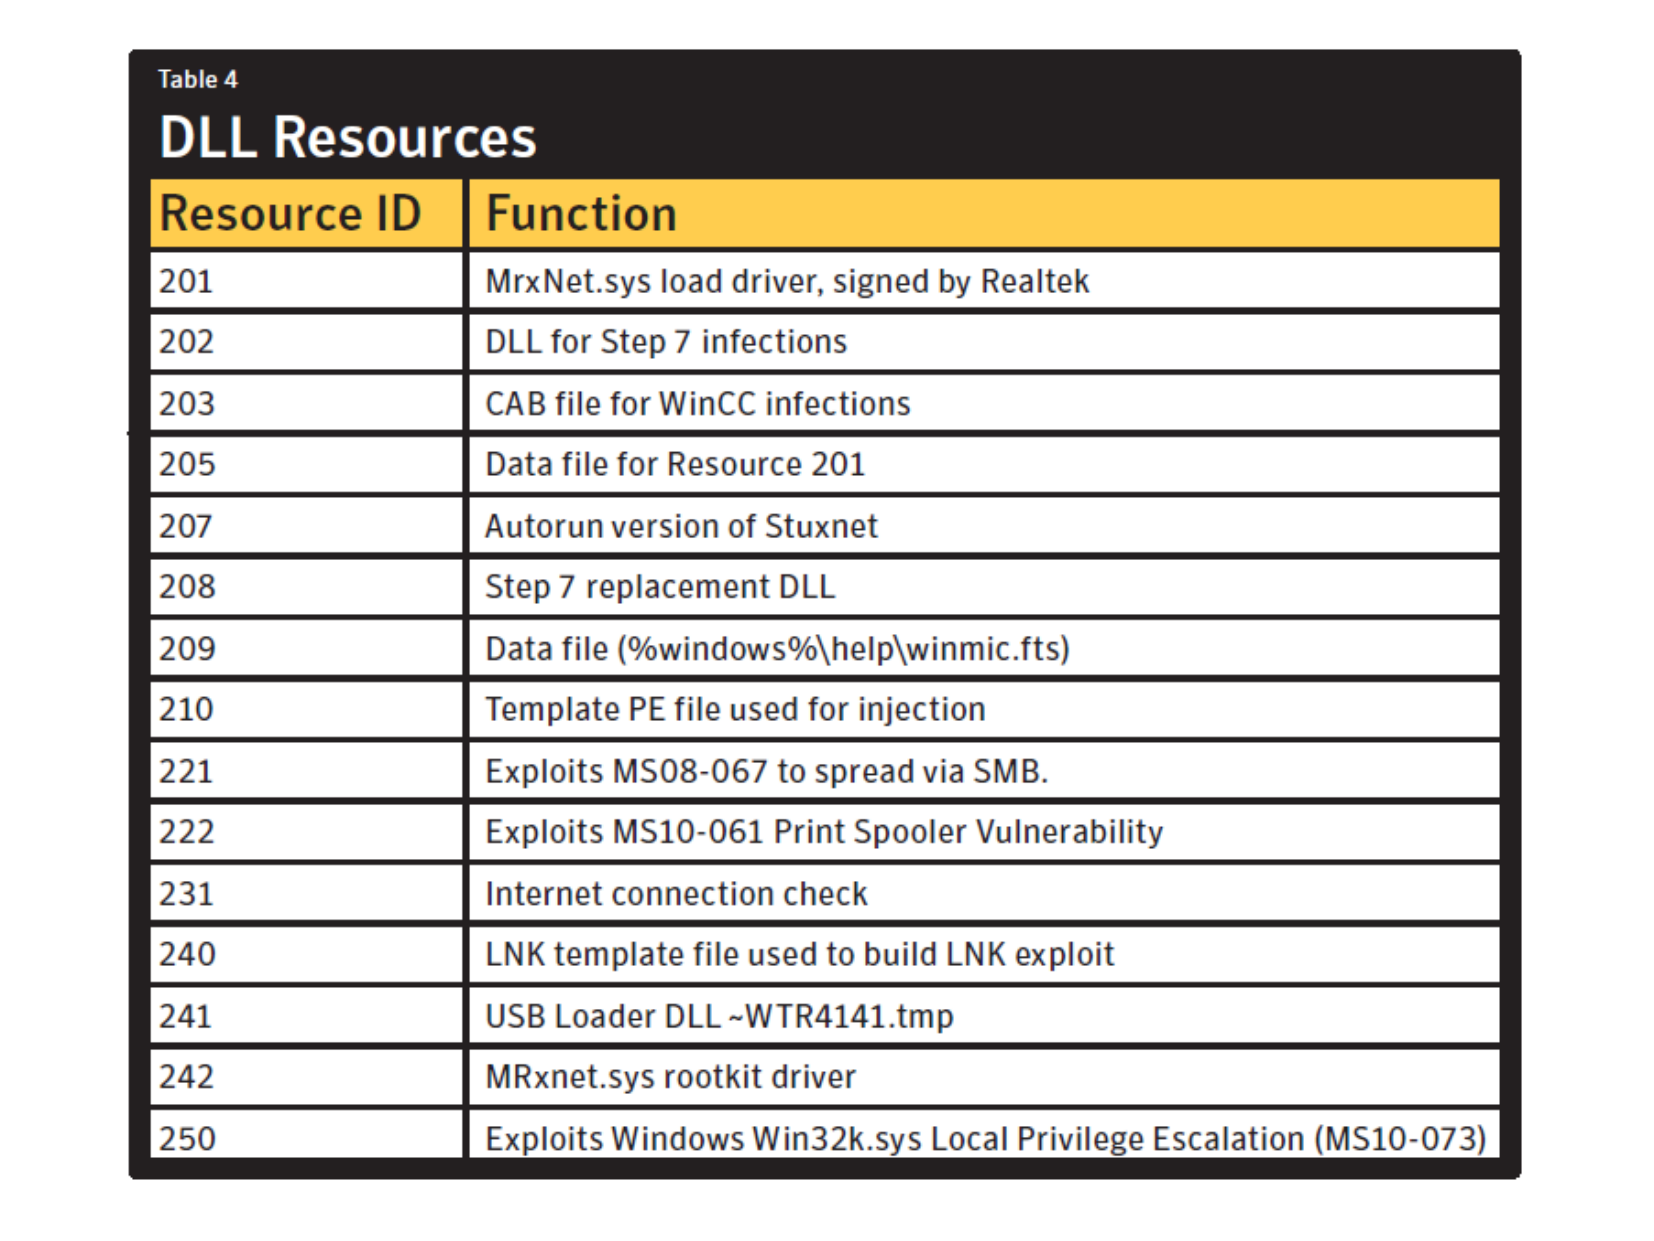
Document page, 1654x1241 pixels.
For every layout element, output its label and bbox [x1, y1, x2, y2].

picture [109, 37, 1544, 1201]
